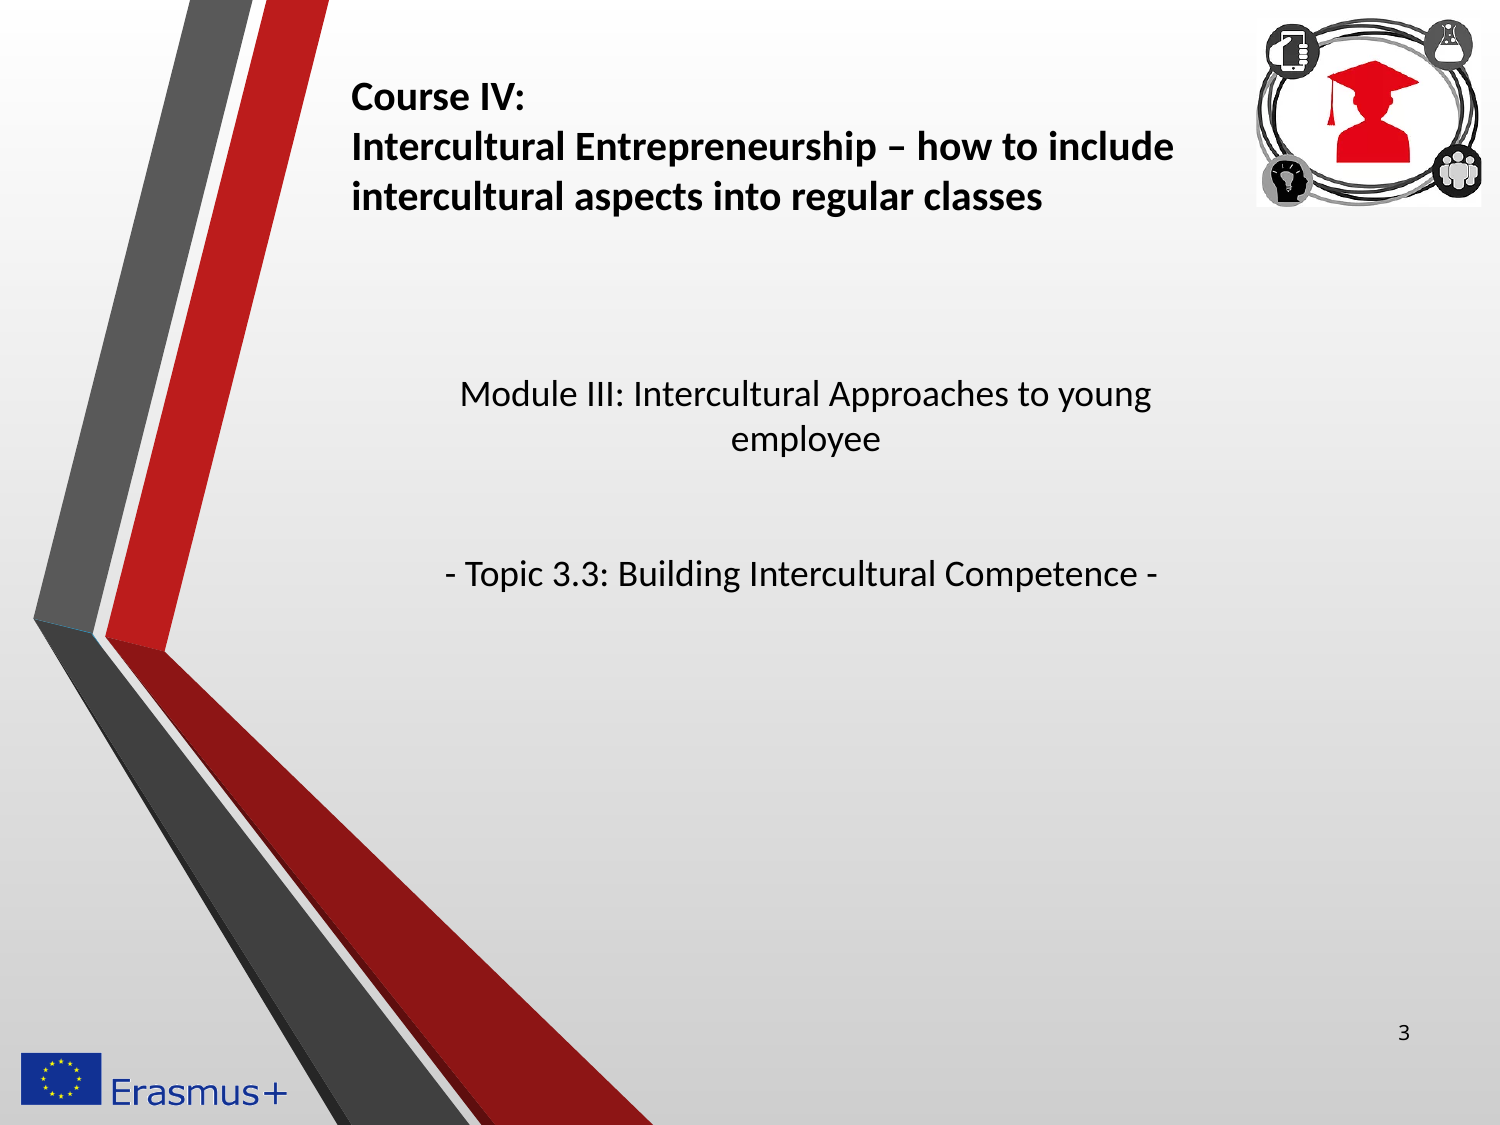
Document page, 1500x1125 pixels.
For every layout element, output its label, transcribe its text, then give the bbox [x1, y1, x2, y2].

chart [1258, 19, 1483, 209]
slide_number <numer> [1357, 1003, 1425, 1064]
text_box Course IV: Intercultural Entrepreneurship – how to include intercultural aspects into regular classes [336, 61, 1258, 227]
picture [5, 1037, 302, 1120]
picture [1256, 18, 1482, 207]
text_box Module III: Intercultural Approaches to young employee - Topic 3.3: Building Intercultural Competence - [389, 361, 1223, 602]
